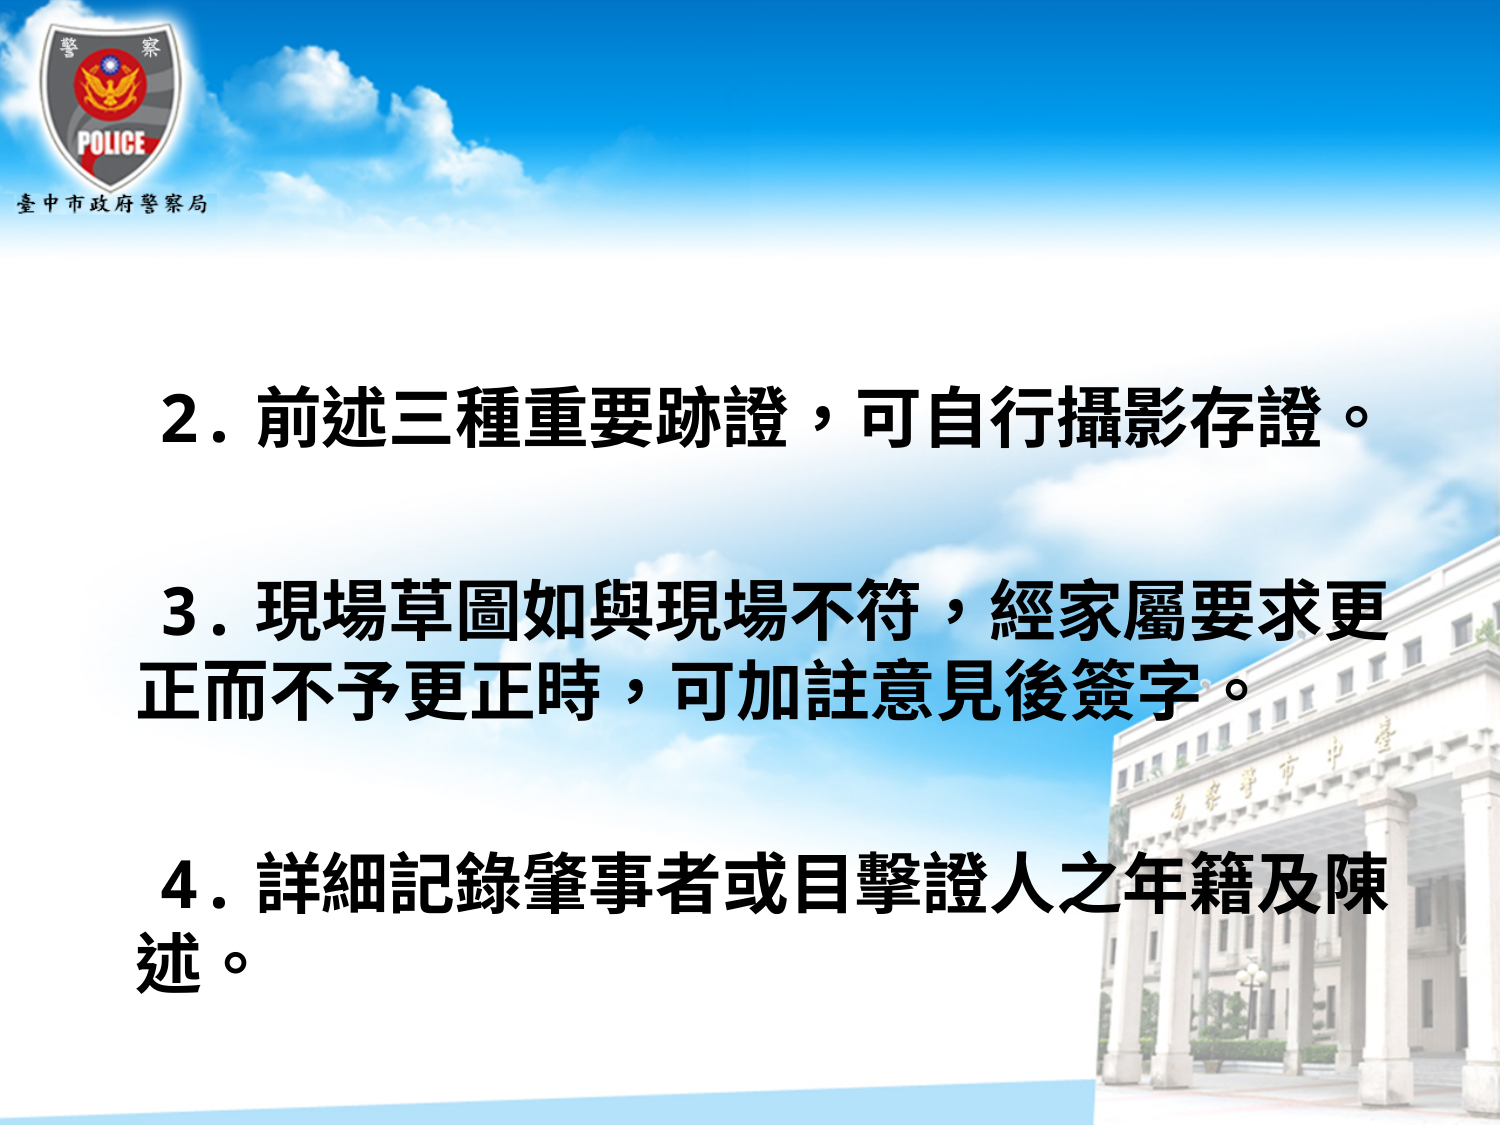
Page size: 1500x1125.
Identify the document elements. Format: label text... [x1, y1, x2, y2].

text_box 2.前述三種重要跡證，可自行攝影存證。 3.現場草圖如與現場不符，經家屬要求更正而不予更正時，可加註意見後簽字。 4.詳細記錄肇事者或目擊證人之年籍及陳述。 [64, 368, 1421, 1055]
picture [0, 0, 1500, 1125]
